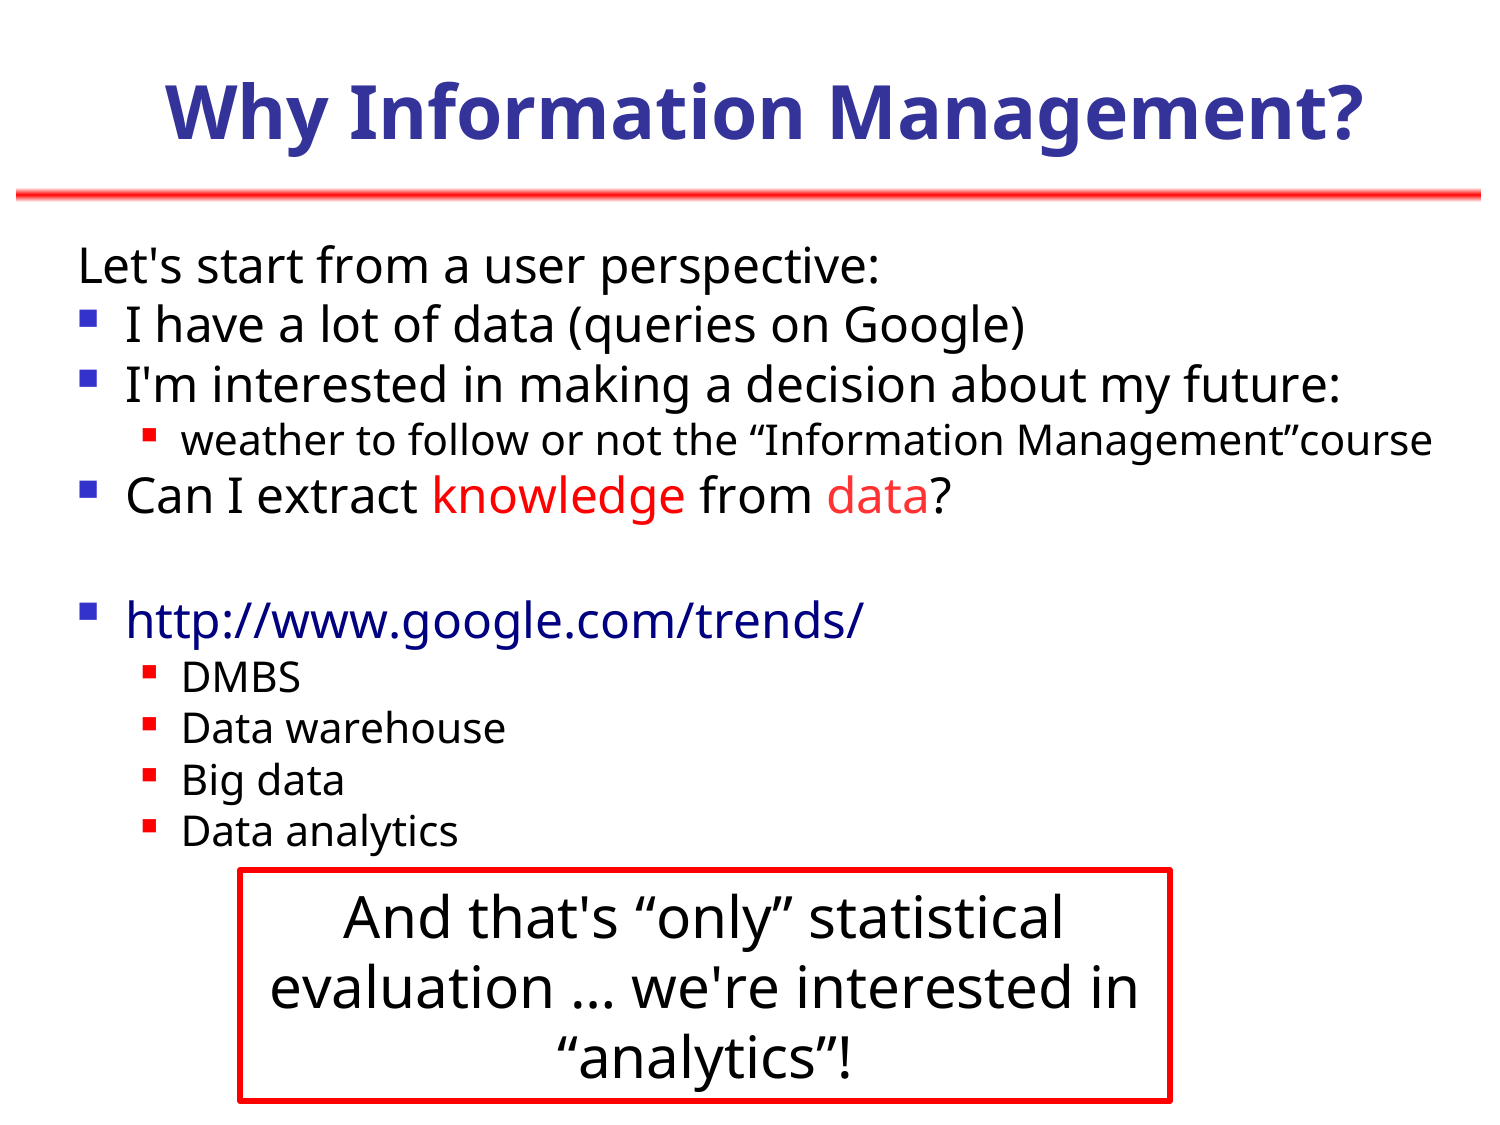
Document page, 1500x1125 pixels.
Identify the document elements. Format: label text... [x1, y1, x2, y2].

list Let's start from a user perspective: I have a lot of data (queries on Google) I'm interested in making a decision about my future: weather to follow or not the “Information Management”course Can I extract knowledge from data? http://www.google.com/trends/ DMBS Data warehouse Big data Data analytics [62, 237, 1450, 890]
text_box And that's “only” statistical evaluation … we're interested in “analytics”! [240, 870, 1171, 1101]
title Why Information Management? [45, 0, 1486, 163]
